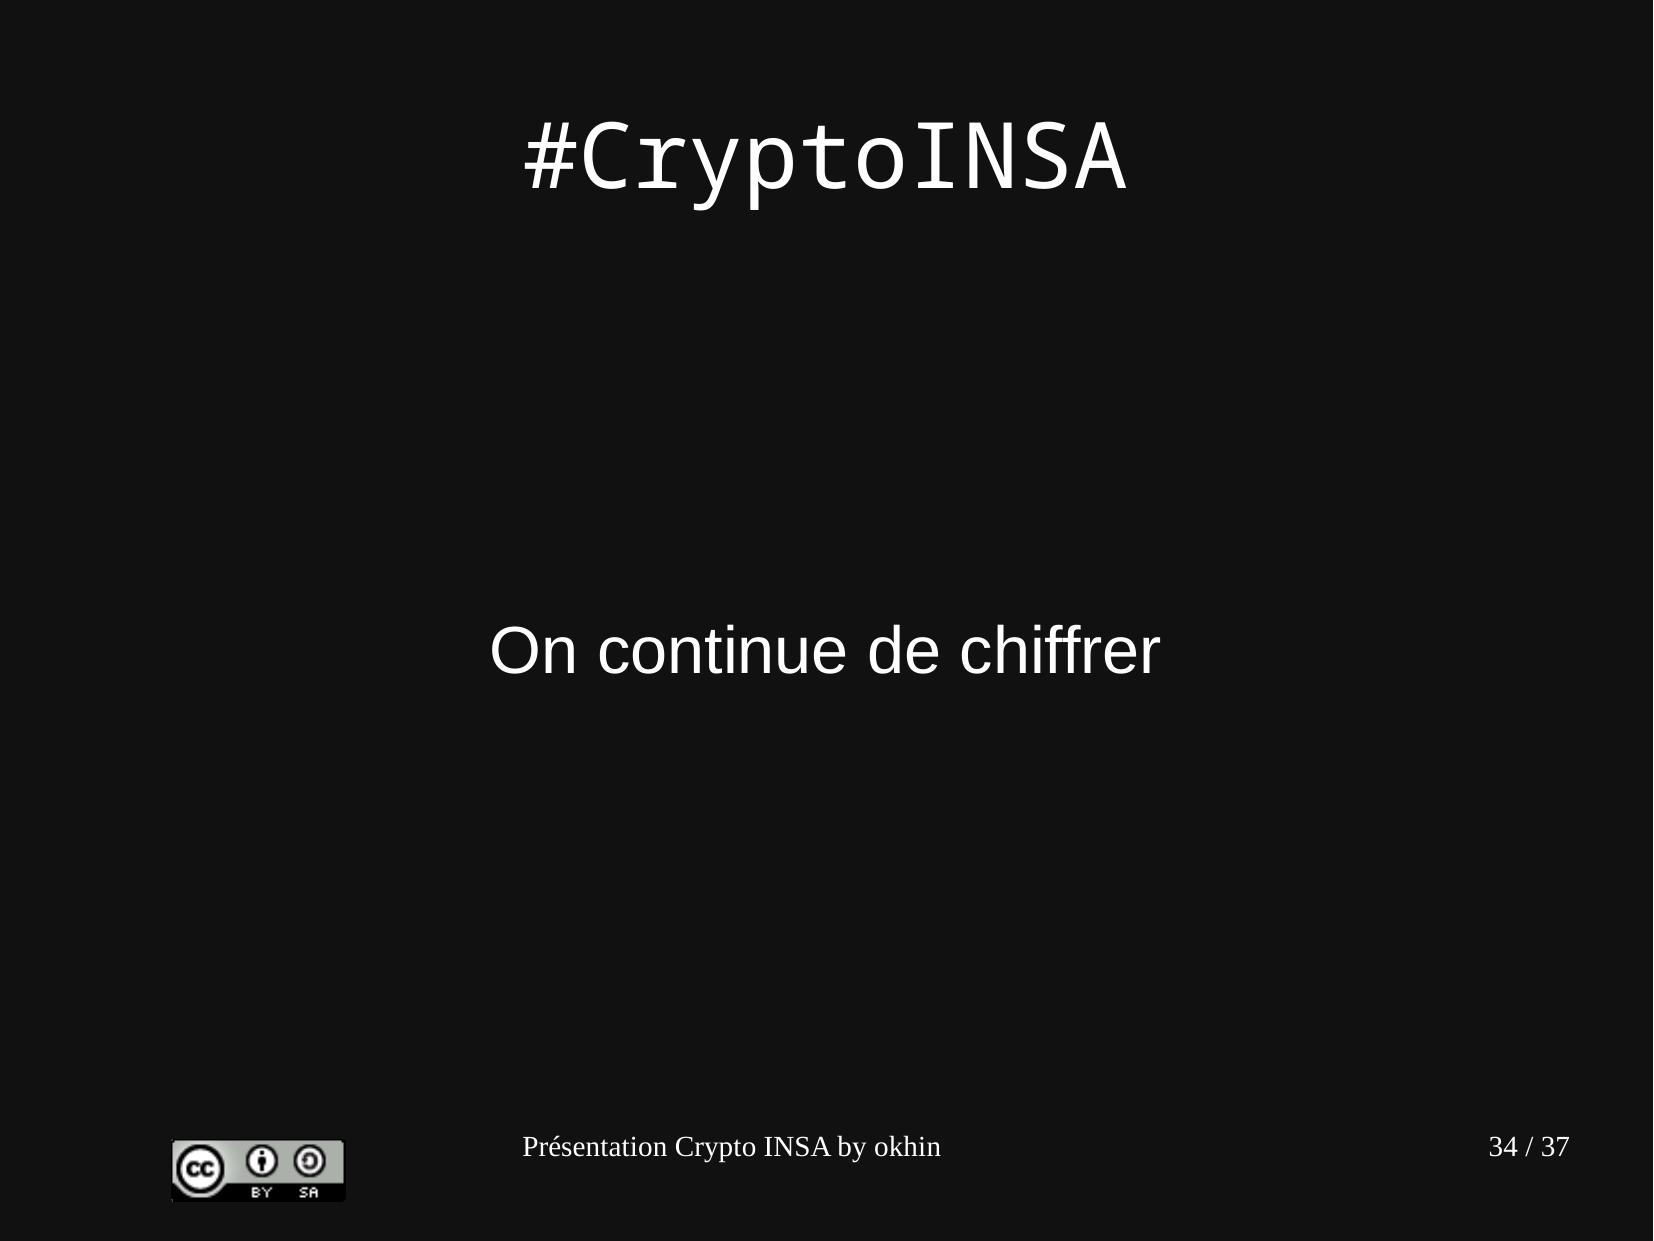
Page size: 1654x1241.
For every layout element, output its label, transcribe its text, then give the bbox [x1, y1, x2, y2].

picture [171, 1139, 346, 1202]
title #CryptoINSA [82, 49, 1571, 257]
subtitle On continue de chiffrer [82, 290, 1571, 1010]
